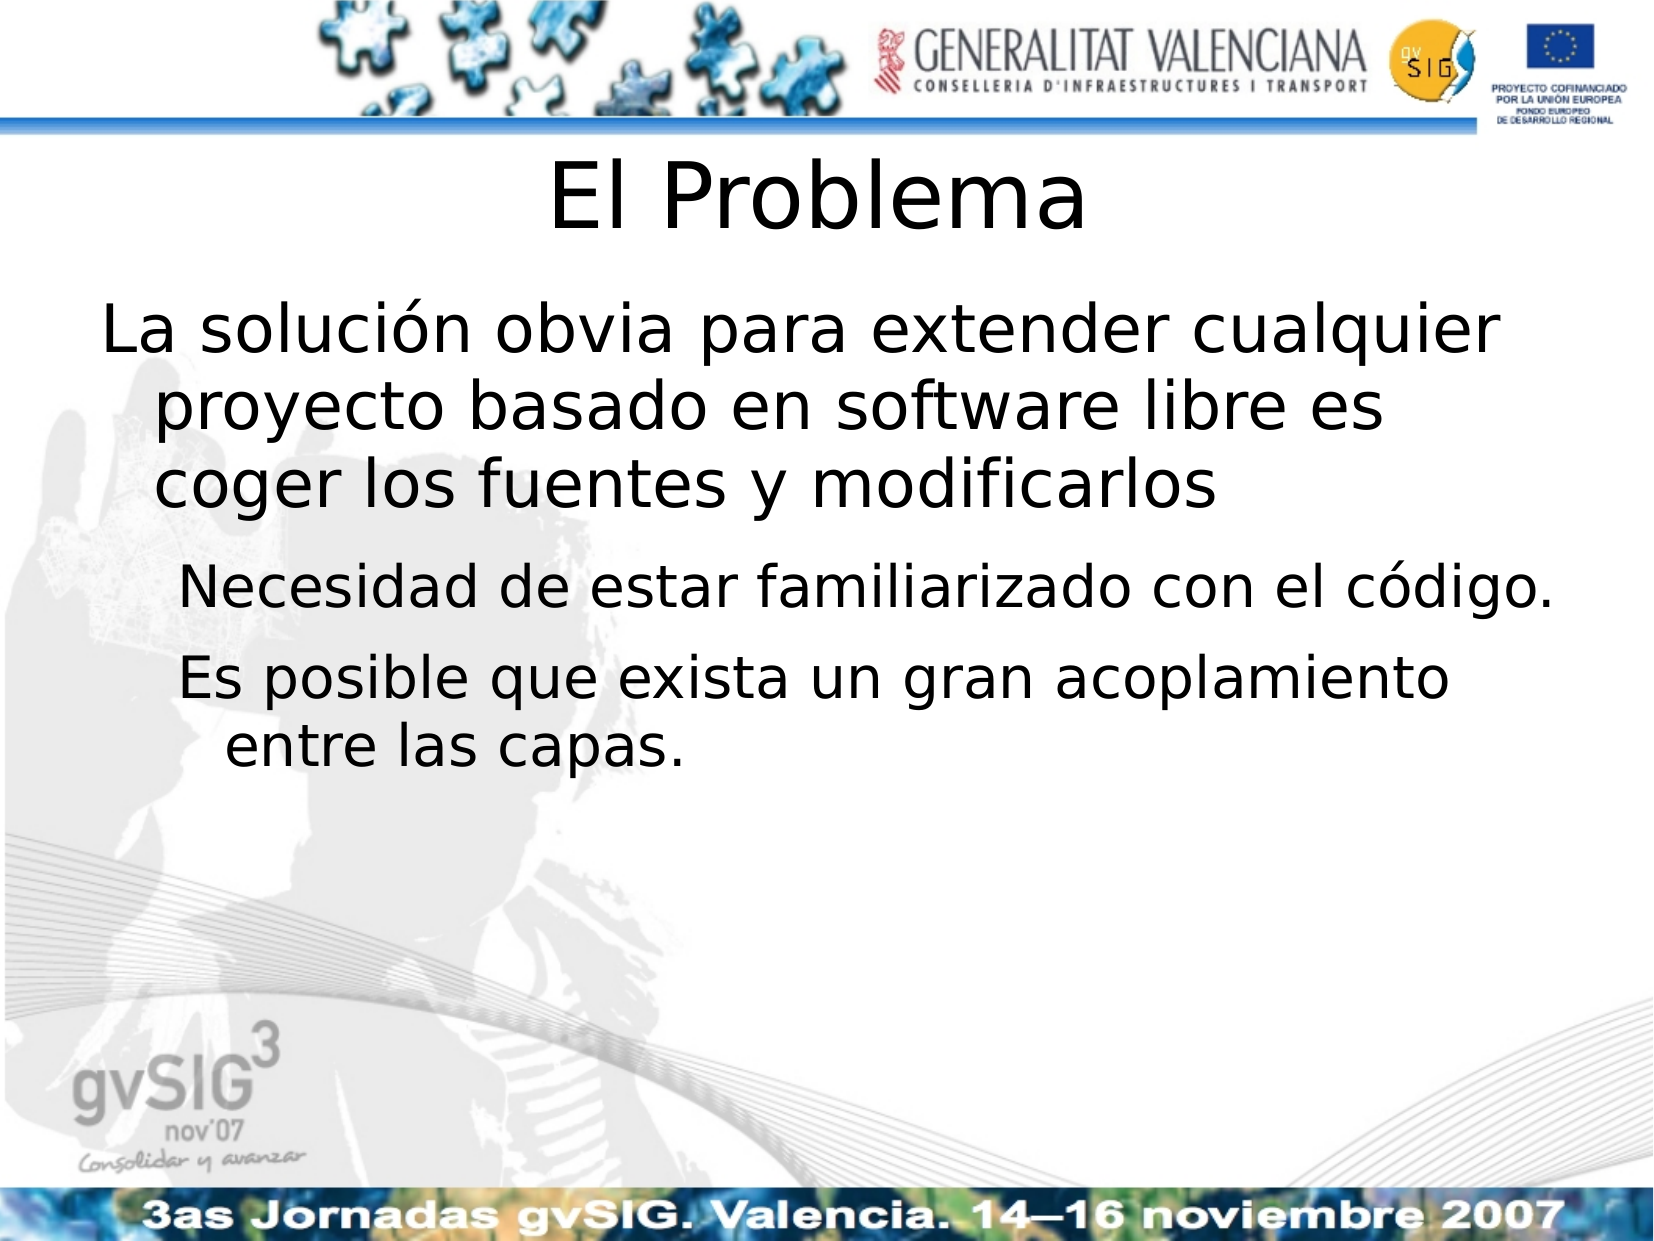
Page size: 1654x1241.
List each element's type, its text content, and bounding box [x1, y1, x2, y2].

title El Problema [75, 92, 1563, 301]
picture [0, 0, 1654, 1241]
list La solución obvia para extender cualquier proyecto basado en software libre es coger los fuentes y modificarlos Necesidad de estar familiarizado con el código. Es posible que exista un gran acoplamiento entre las capas. [82, 290, 1571, 1201]
